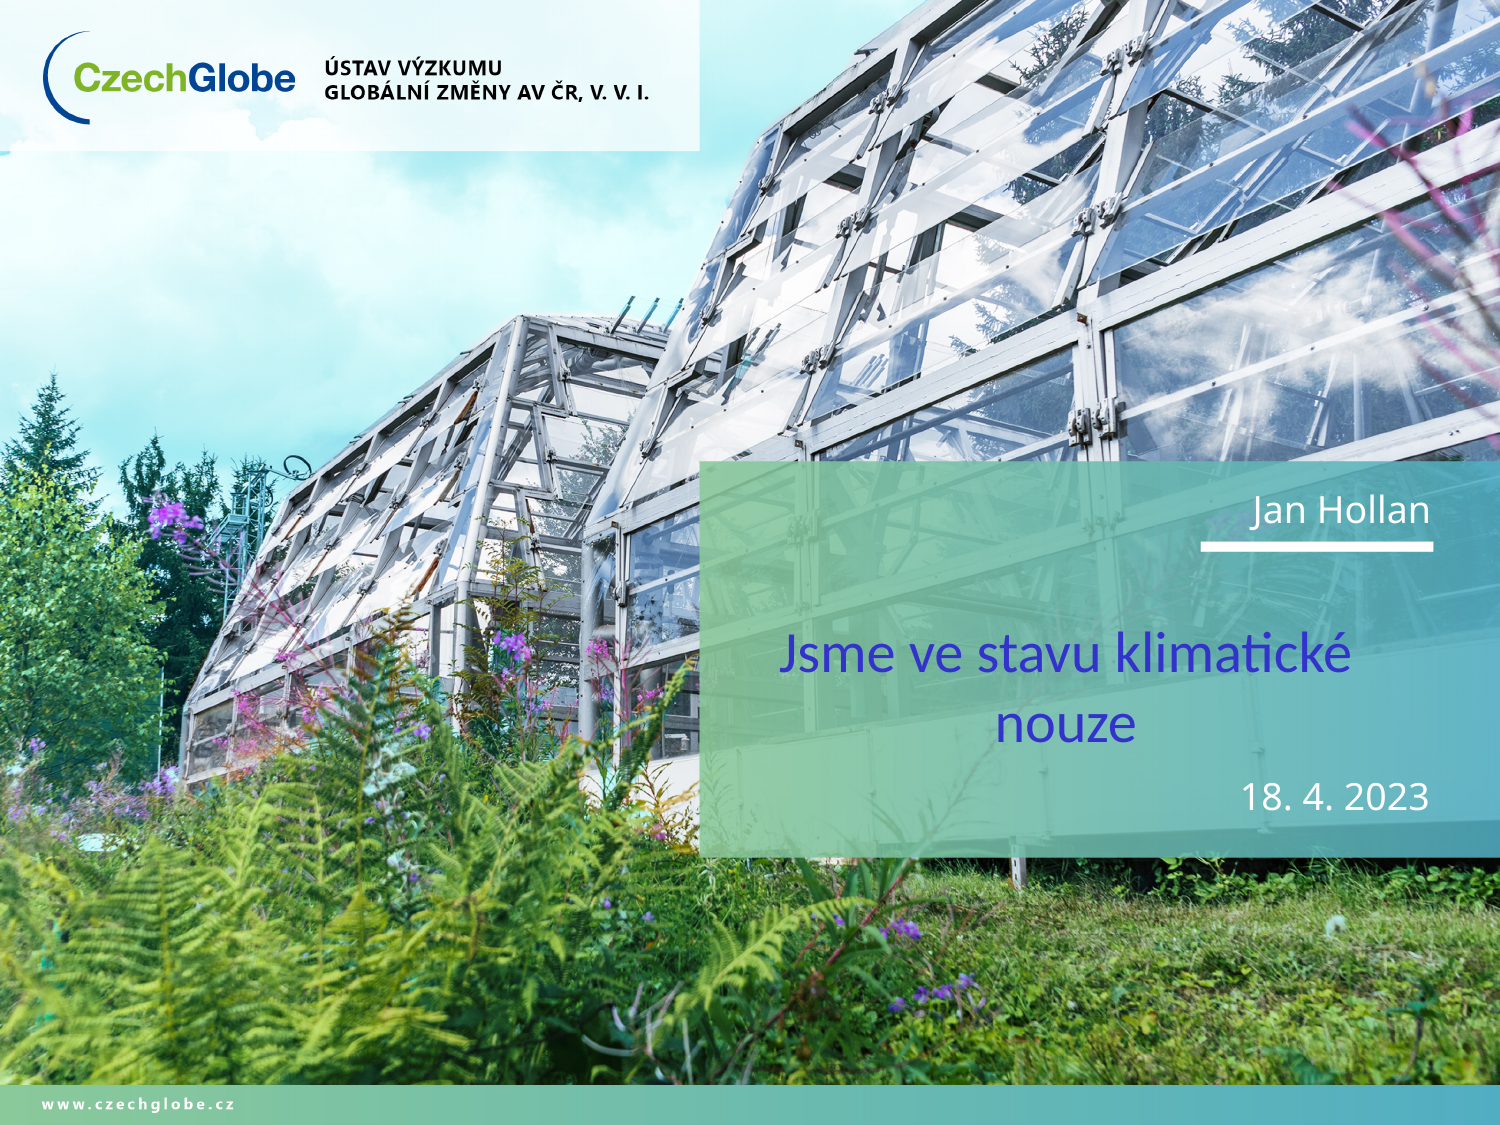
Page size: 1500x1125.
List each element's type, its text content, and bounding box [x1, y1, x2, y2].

text_box Jsme ve stavu klimatické nouze 18. 4. 2023 [701, 614, 1430, 924]
picture [0, 0, 1500, 1125]
text_box Jan Hollan [723, 478, 1447, 557]
